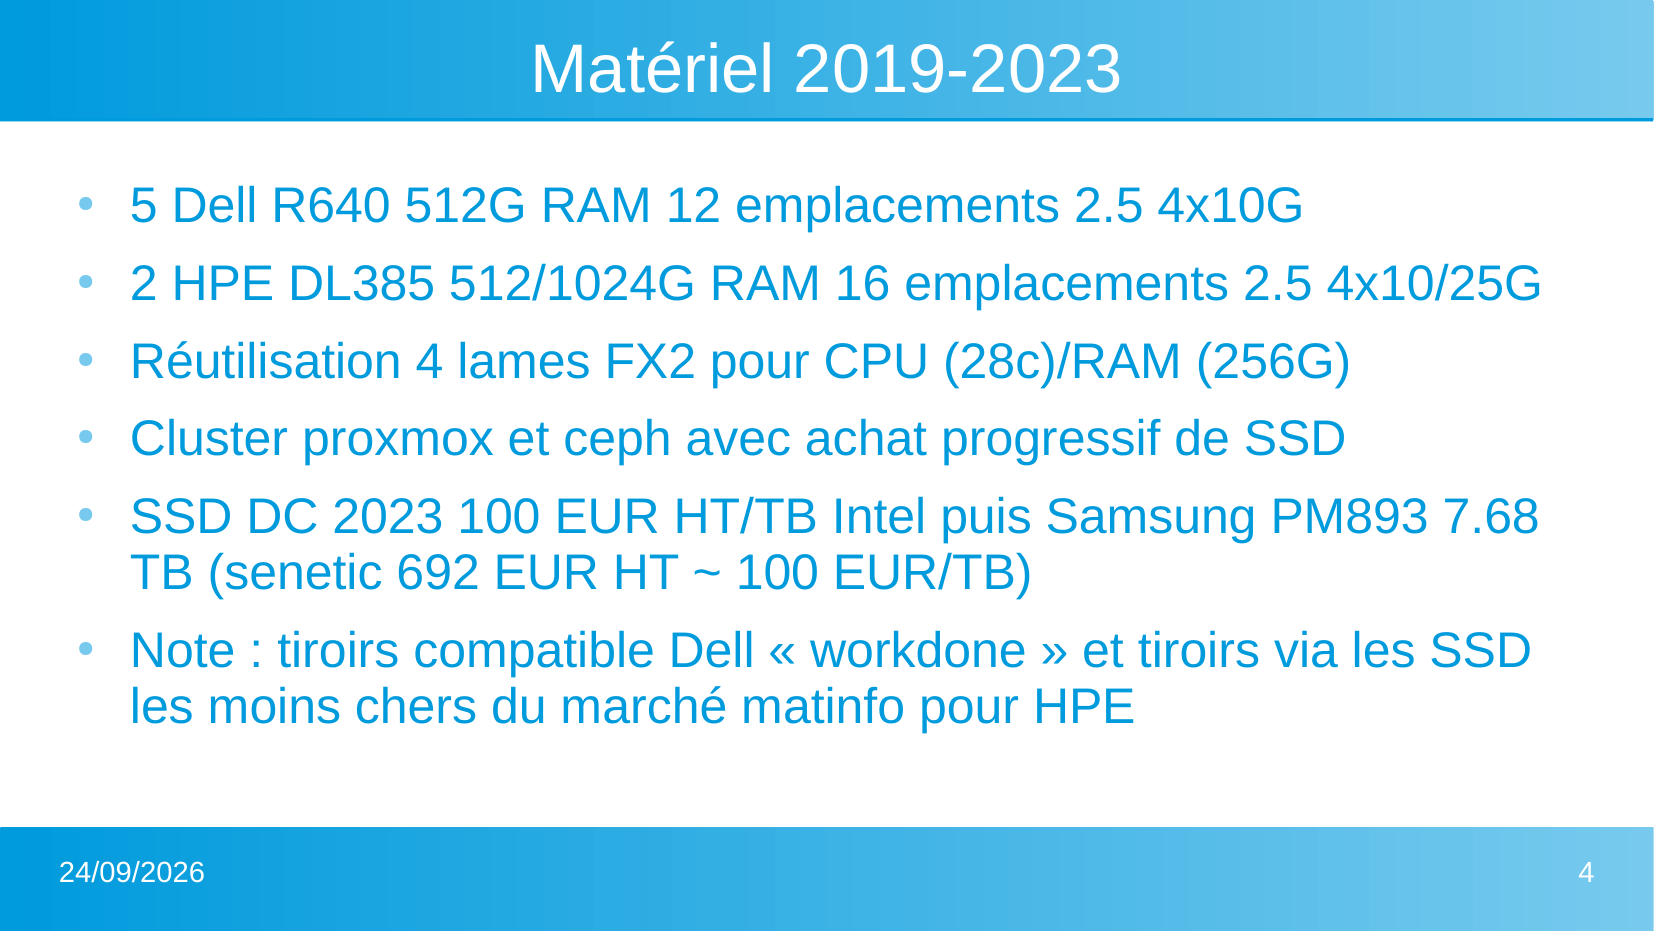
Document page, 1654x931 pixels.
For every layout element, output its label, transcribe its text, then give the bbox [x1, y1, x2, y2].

list 5 Dell R640 512G RAM 12 emplacements 2.5 4x10G 2 HPE DL385 512/1024G RAM 16 emplacements 2.5 4x10/25G Réutilisation 4 lames FX2 pour CPU (28c)/RAM (256G) Cluster proxmox et ceph avec achat progressif de SSD SSD DC 2023 100 EUR HT/TB Intel puis Samsung PM893 7.68 TB (senetic 692 EUR HT ~ 100 EUR/TB) Note : tiroirs compatible Dell « workdone » et tiroirs via les SSD les moins chers du marché matinfo pour HPE [59, 177, 1595, 768]
title Matériel 2019-2023 [59, 29, 1595, 108]
